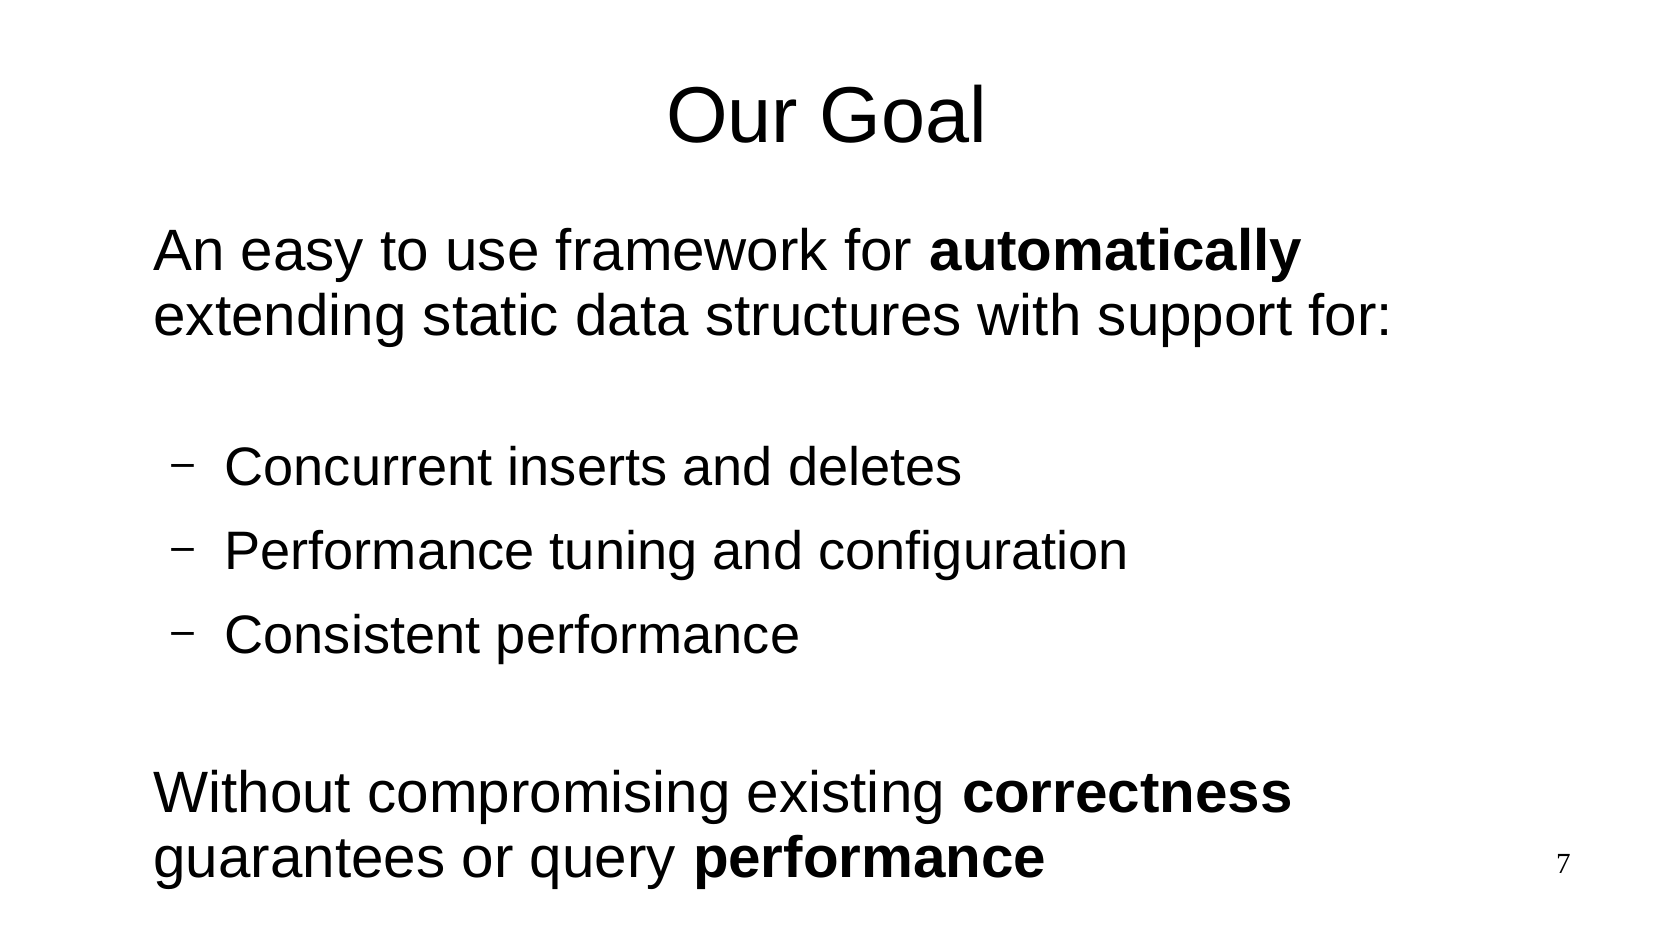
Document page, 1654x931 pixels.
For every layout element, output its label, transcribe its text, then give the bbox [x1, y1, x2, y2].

title Our Goal [82, 37, 1571, 193]
list An easy to use framework for automatically extending static data structures with support for: Concurrent inserts and deletes Performance tuning and configuration Consistent performance Without compromising existing correctness guarantees or query performance [82, 217, 1571, 901]
